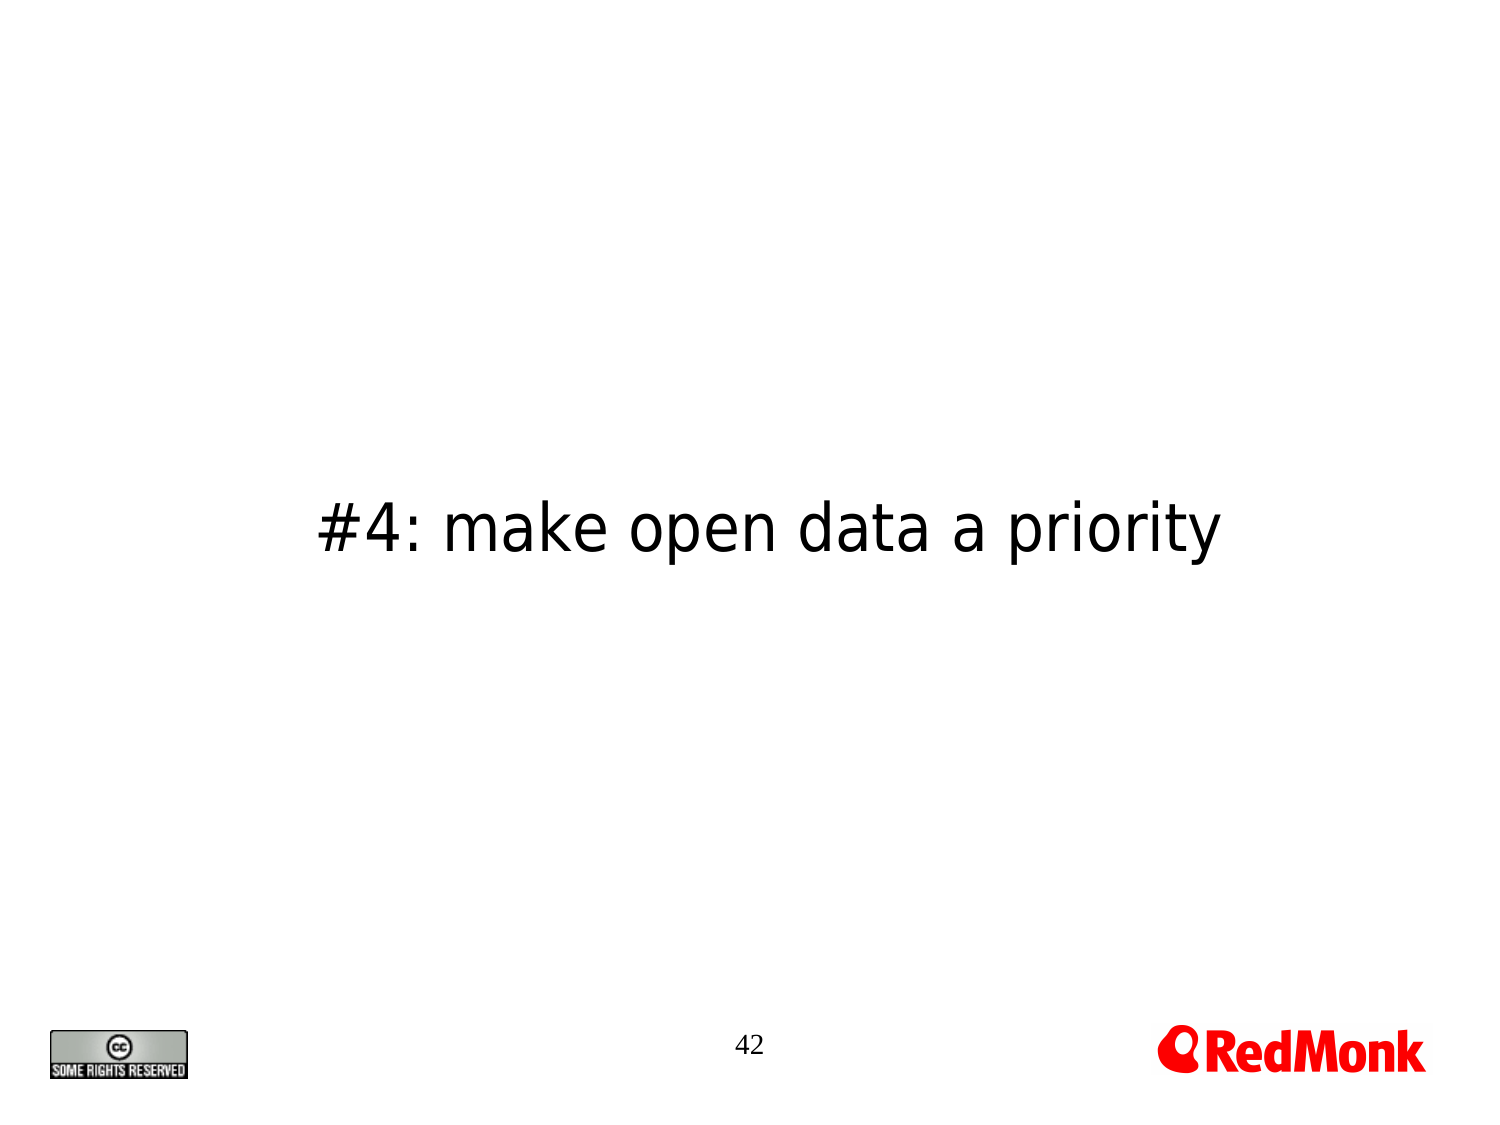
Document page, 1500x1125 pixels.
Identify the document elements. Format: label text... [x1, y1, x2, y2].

picture [1151, 1023, 1433, 1075]
picture [50, 1030, 188, 1079]
text_box #4: make open data a priority [61, 486, 1479, 928]
